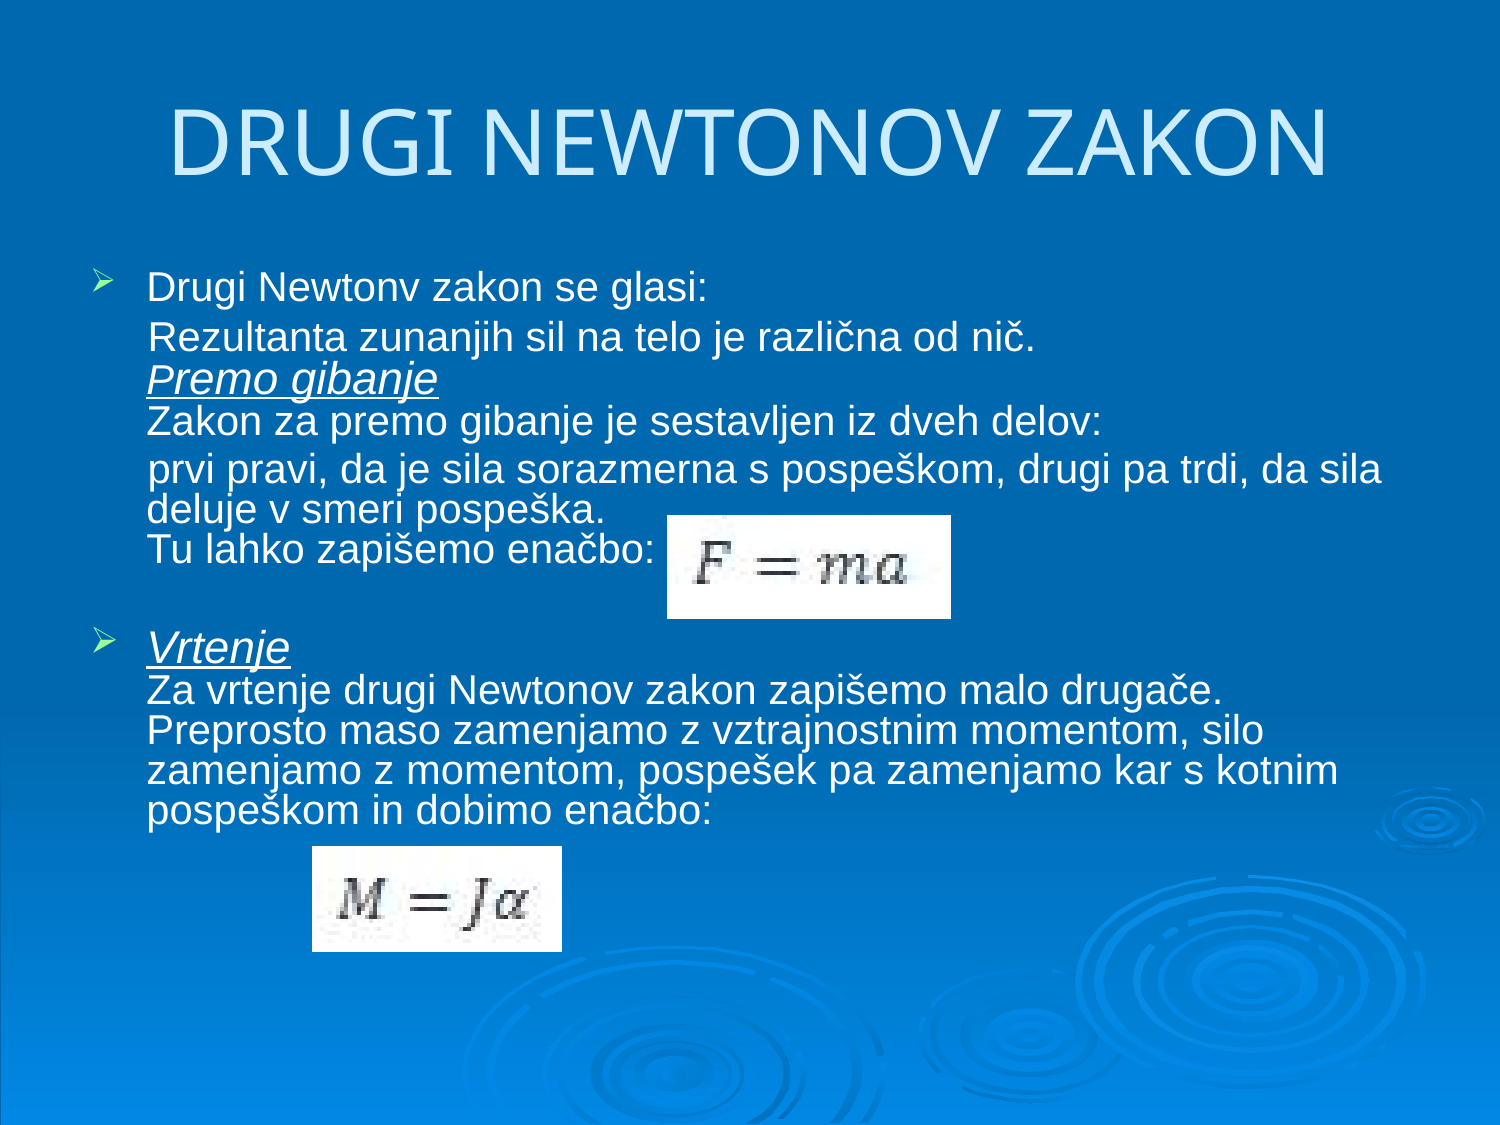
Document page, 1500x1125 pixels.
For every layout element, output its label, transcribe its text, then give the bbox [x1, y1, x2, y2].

list Drugi Newtonv zakon se glasi: Rezultanta zunanjih sil na telo je različna od nič. Premo gibanje Zakon za premo gibanje je sestavljen iz dveh delov: prvi pravi, da je sila sorazmerna s pospeškom, drugi pa trdi, da sila deluje v smeri pospeška. Tu lahko zapišemo enačbo: Vrtenje Za vrtenje drugi Newtonov zakon zapišemo malo drugače. Preprosto maso zamenjamo z vztrajnostnim momentom, silo zamenjamo z momentom, pospešek pa zamenjamo kar s kotnim pospeškom in dobimo enačbo: [75, 262, 1425, 1005]
picture [667, 515, 951, 619]
picture [312, 846, 562, 952]
title DRUGI NEWTONOV ZAKON [75, 45, 1425, 233]
